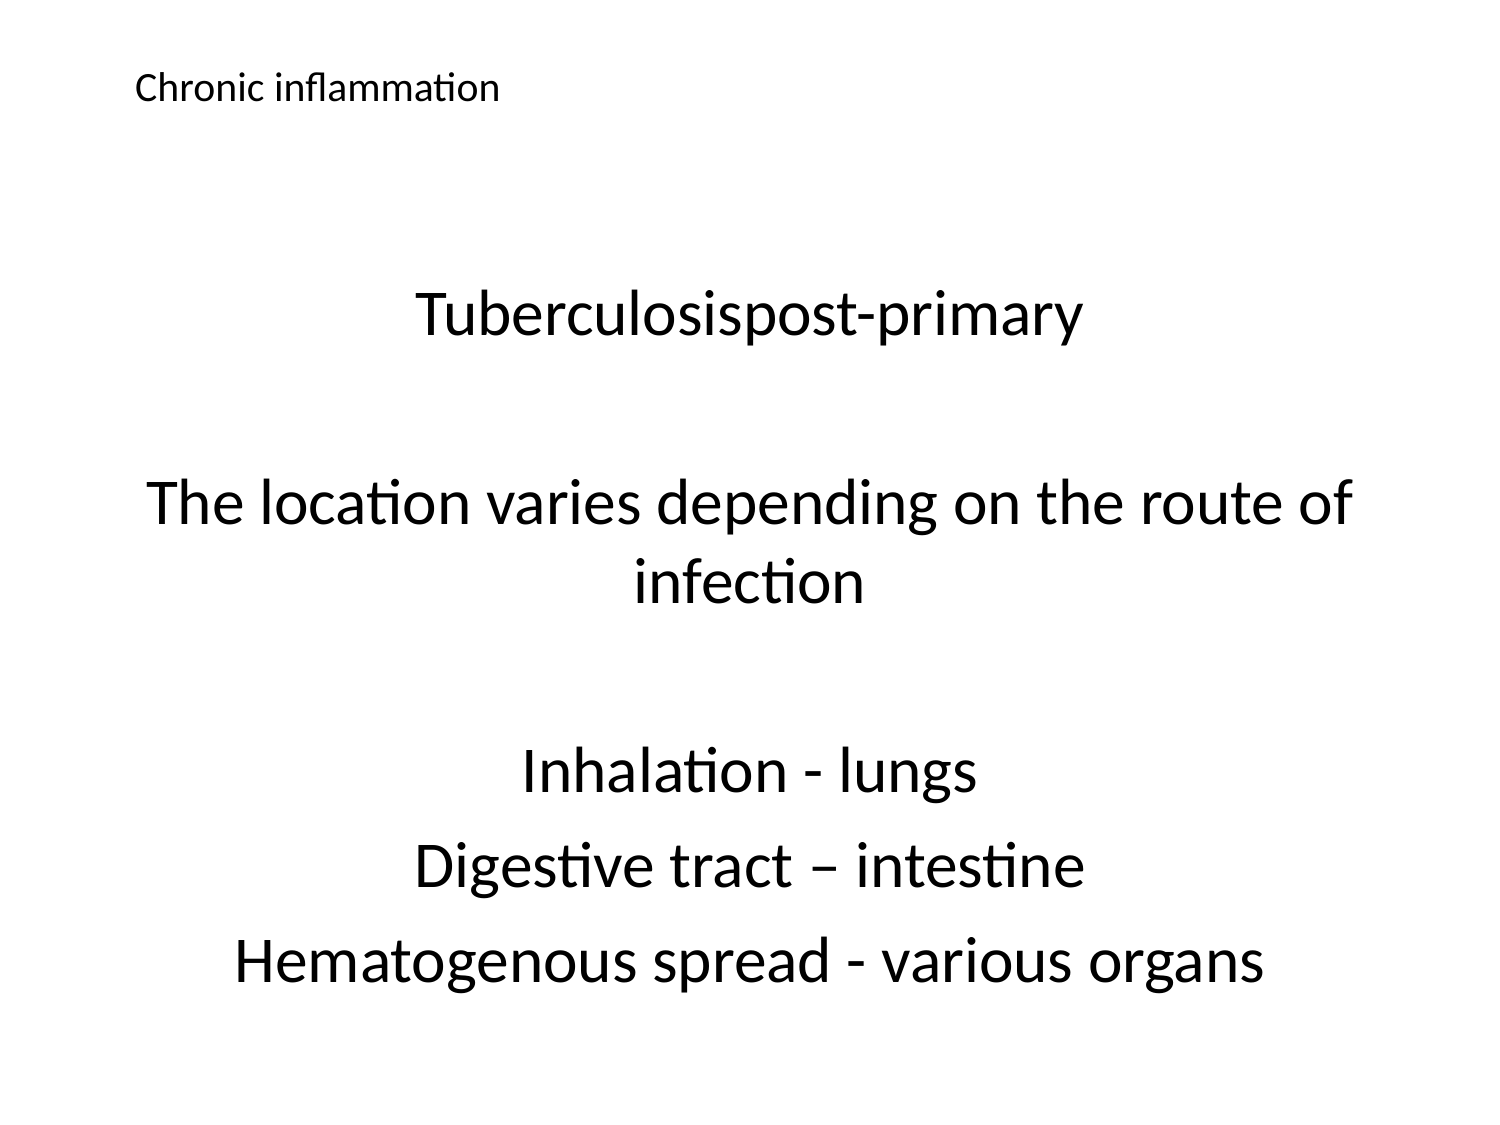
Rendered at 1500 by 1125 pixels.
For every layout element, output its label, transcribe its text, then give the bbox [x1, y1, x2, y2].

title Chronic inflammation [75, 45, 562, 126]
list Tuberculosispost-primary The location varies depending on the route of infection Inhalation - lungs Digestive tract – intestine Hematogenous spread - various organs [75, 262, 1426, 1005]
